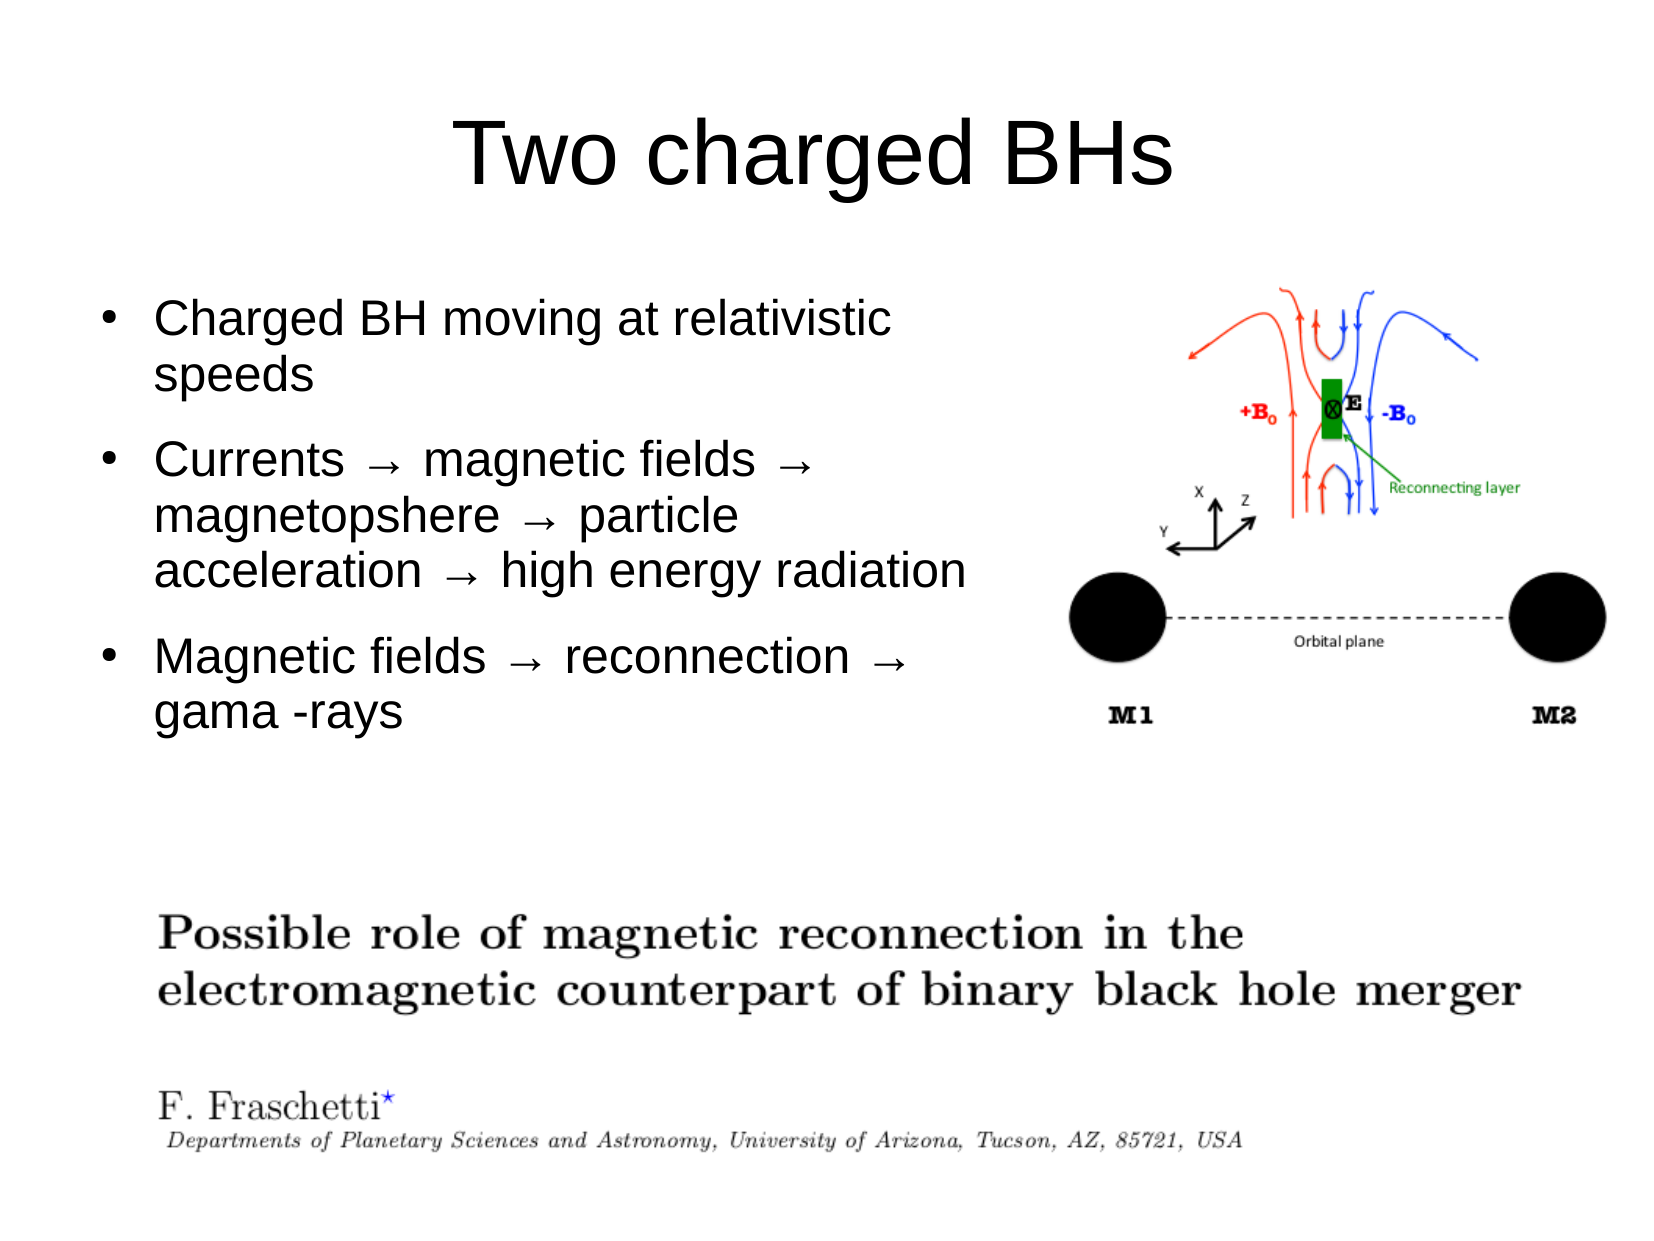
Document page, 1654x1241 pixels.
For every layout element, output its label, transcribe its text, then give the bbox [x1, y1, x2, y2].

picture [980, 271, 1654, 748]
picture [106, 880, 1574, 1193]
title Two charged BHs [82, 49, 1571, 257]
list Charged BH moving at relativistic speeds Currents → magnetic fields → magnetopshere → particle acceleration → high energy radiation Magnetic fields → reconnection → gama -rays [82, 290, 1004, 898]
